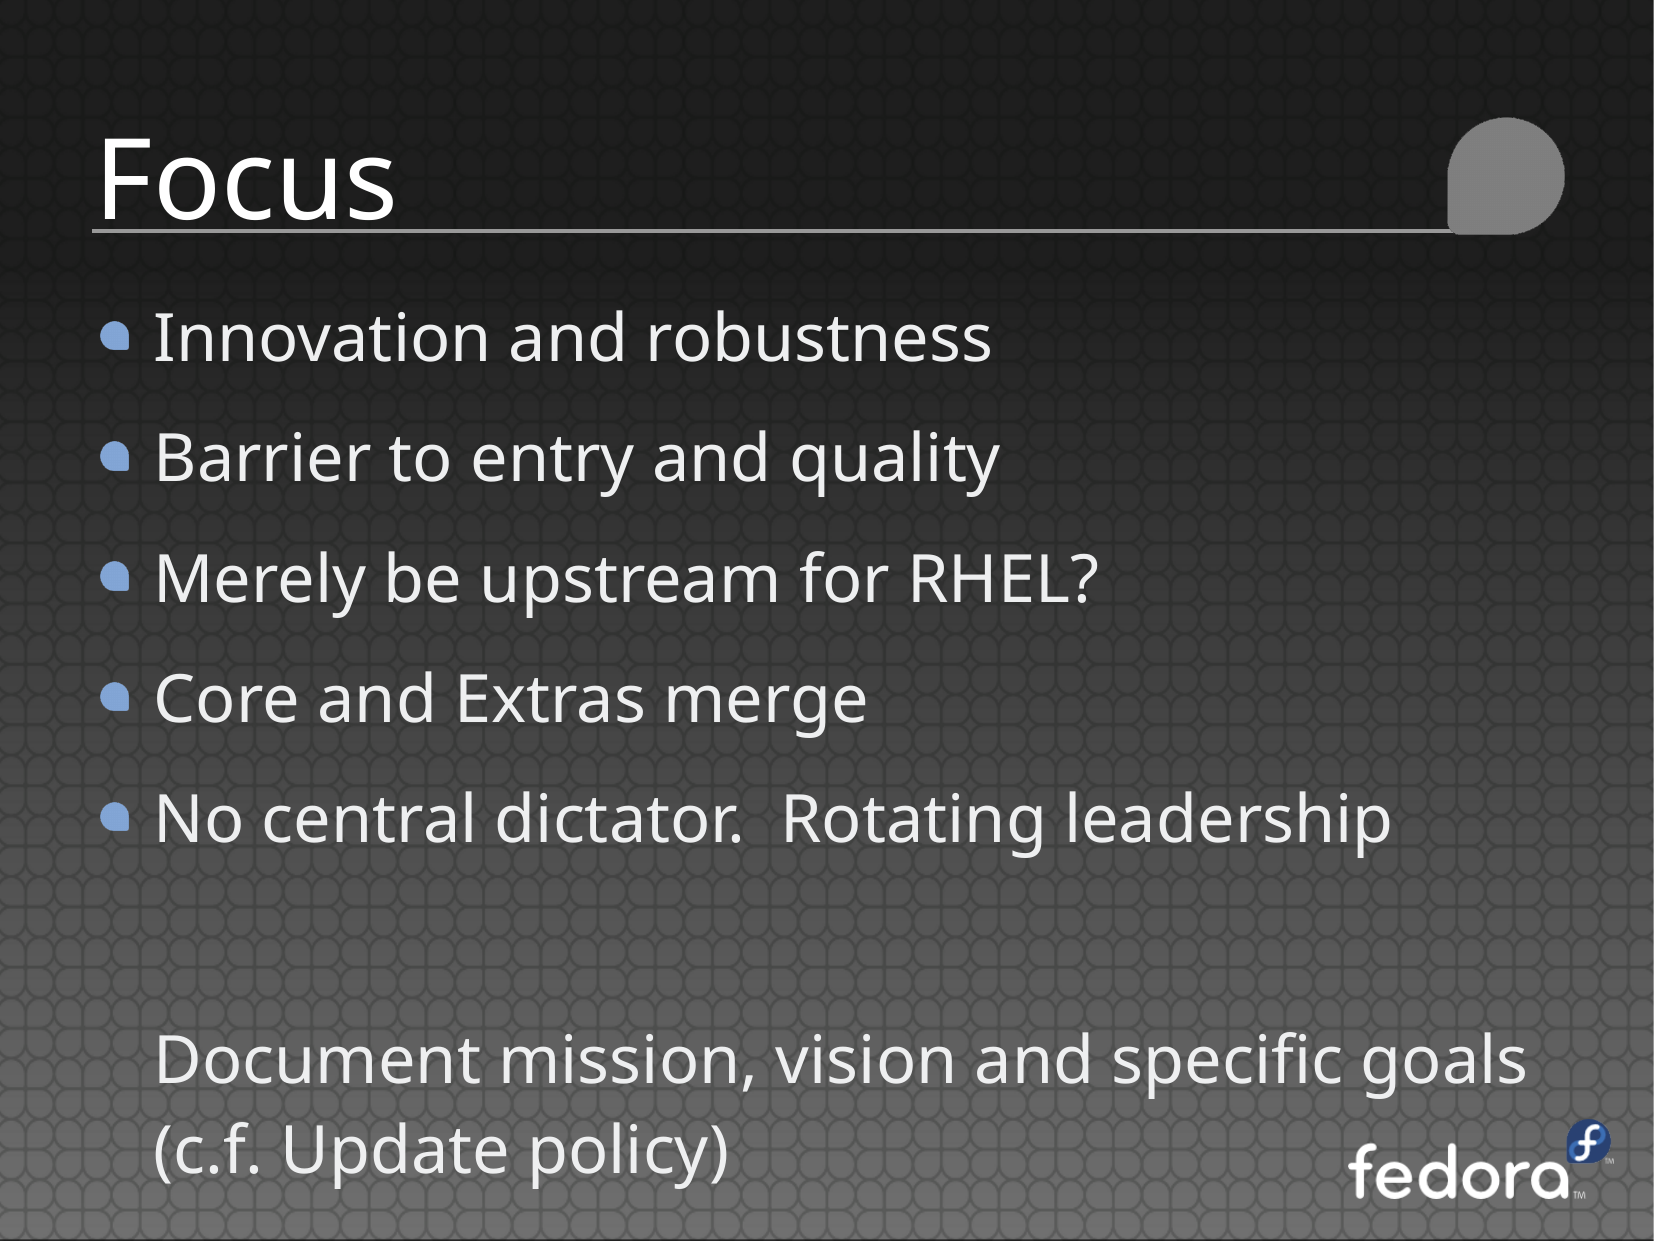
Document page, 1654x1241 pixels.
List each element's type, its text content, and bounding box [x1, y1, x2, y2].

list Innovation and robustness Barrier to entry and quality Merely be upstream for RHEL? Core and Extras merge No central dictator. Rotating leadership Document mission, vision and specific goals (c.f. Update policy) [82, 290, 1571, 1197]
picture [0, 0, 1654, 1241]
title Focus [94, 100, 1426, 251]
